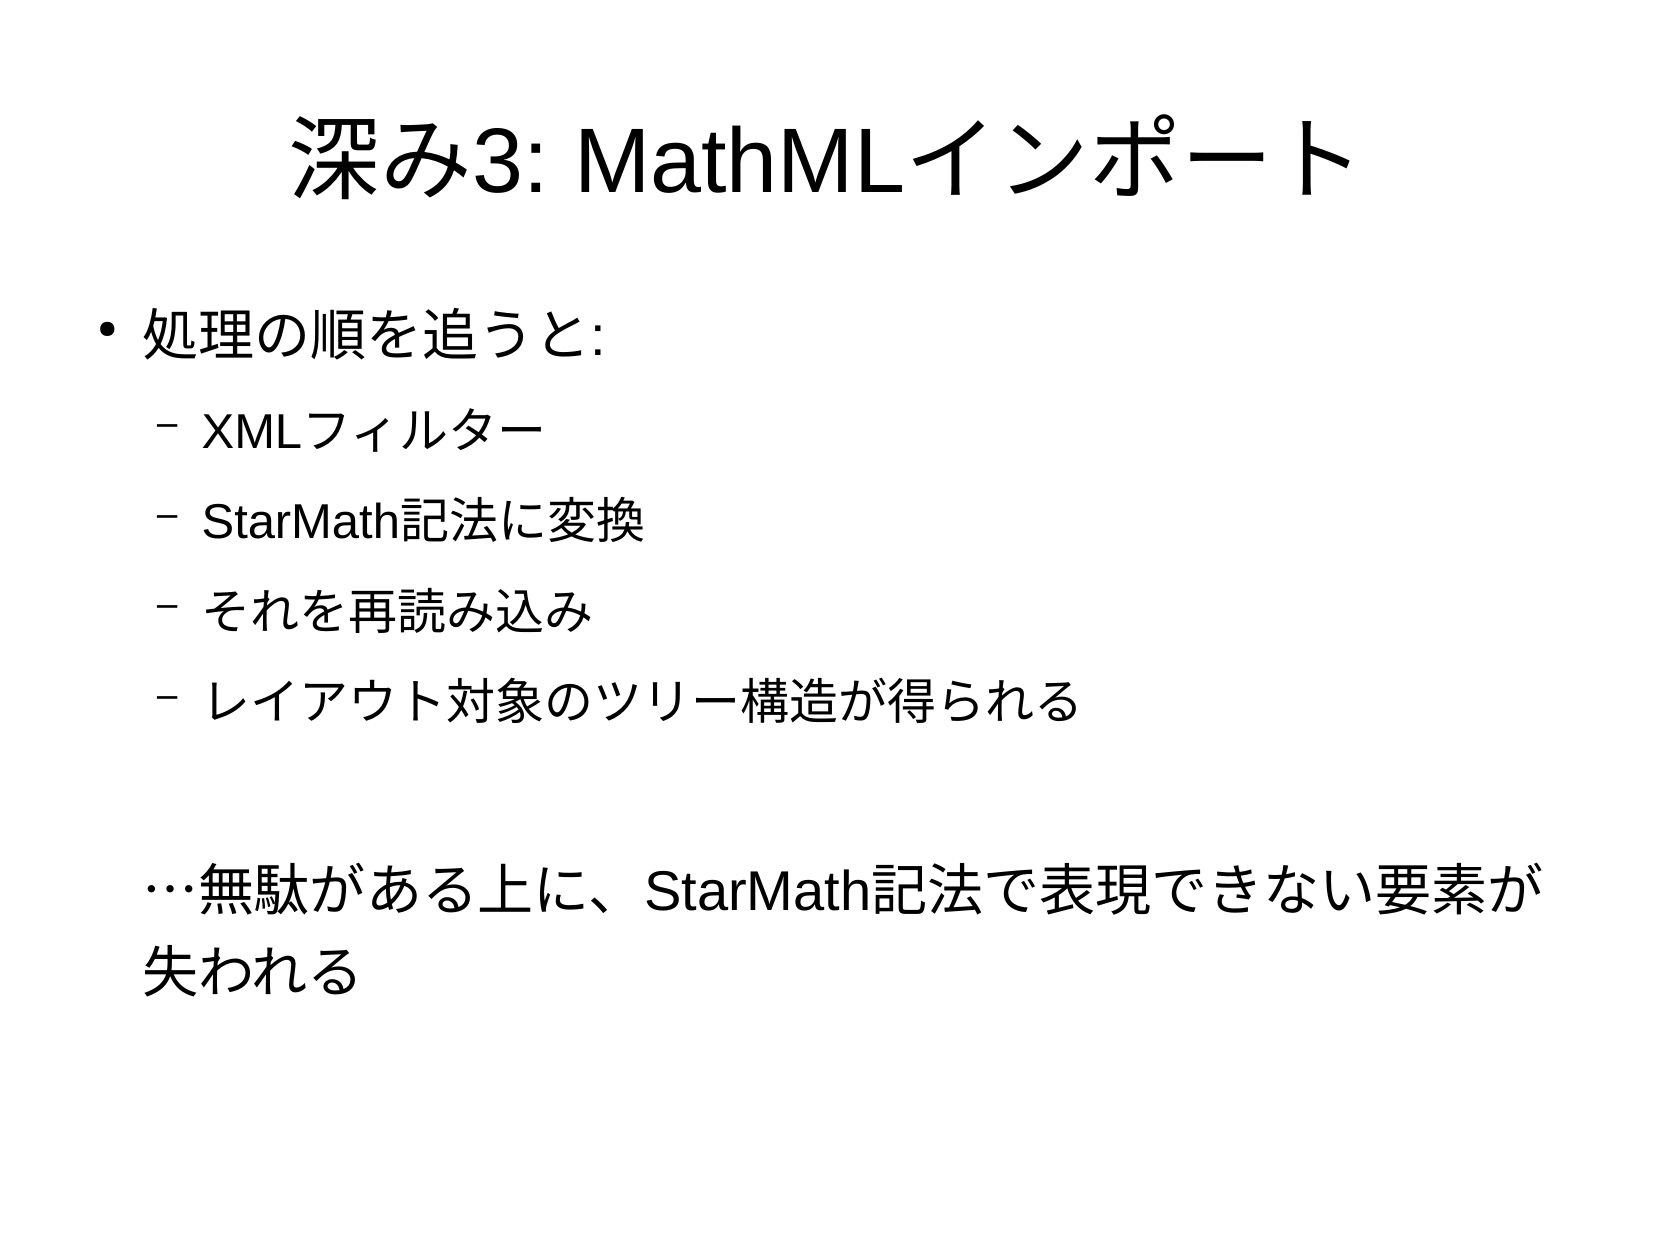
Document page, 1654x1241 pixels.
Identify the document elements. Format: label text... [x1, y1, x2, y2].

title 深み3: MathMLインポート [82, 49, 1571, 257]
list 処理の順を追うと: XMLフィルター StarMath記法に変換 それを再読み込み レイアウト対象のツリー構造が得られる …無駄がある上に、StarMath記法で表現できない要素が失われる [82, 290, 1571, 1010]
